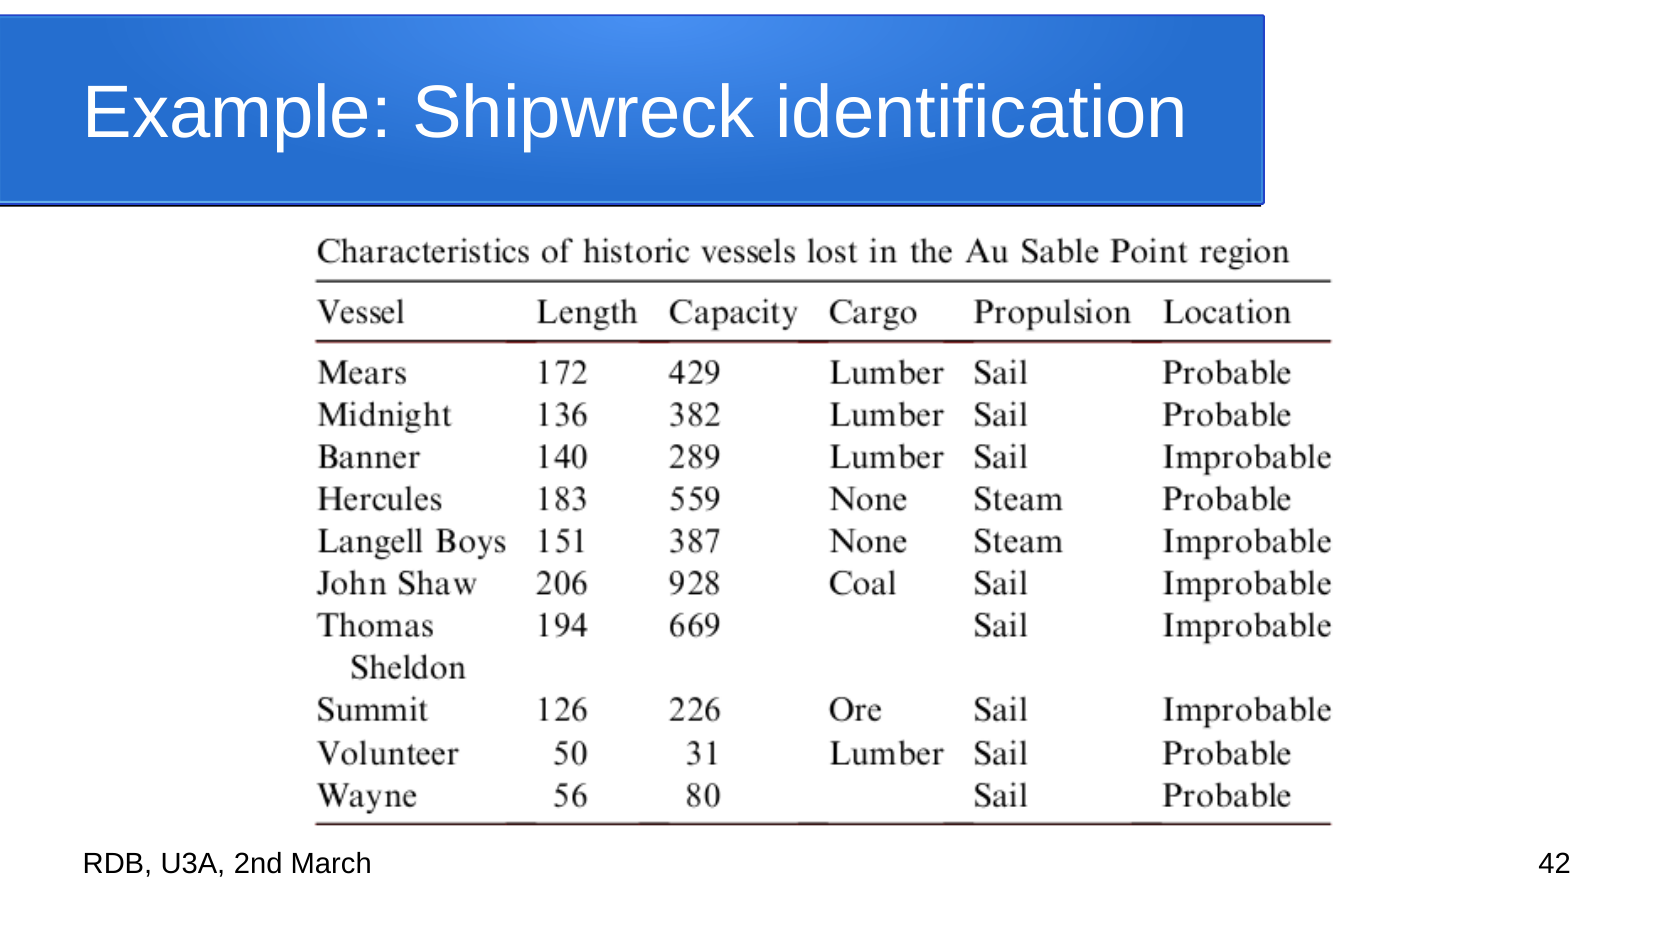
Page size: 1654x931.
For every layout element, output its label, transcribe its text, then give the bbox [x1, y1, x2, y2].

picture [300, 224, 1351, 839]
title Example: Shipwreck identification [82, 35, 1235, 189]
